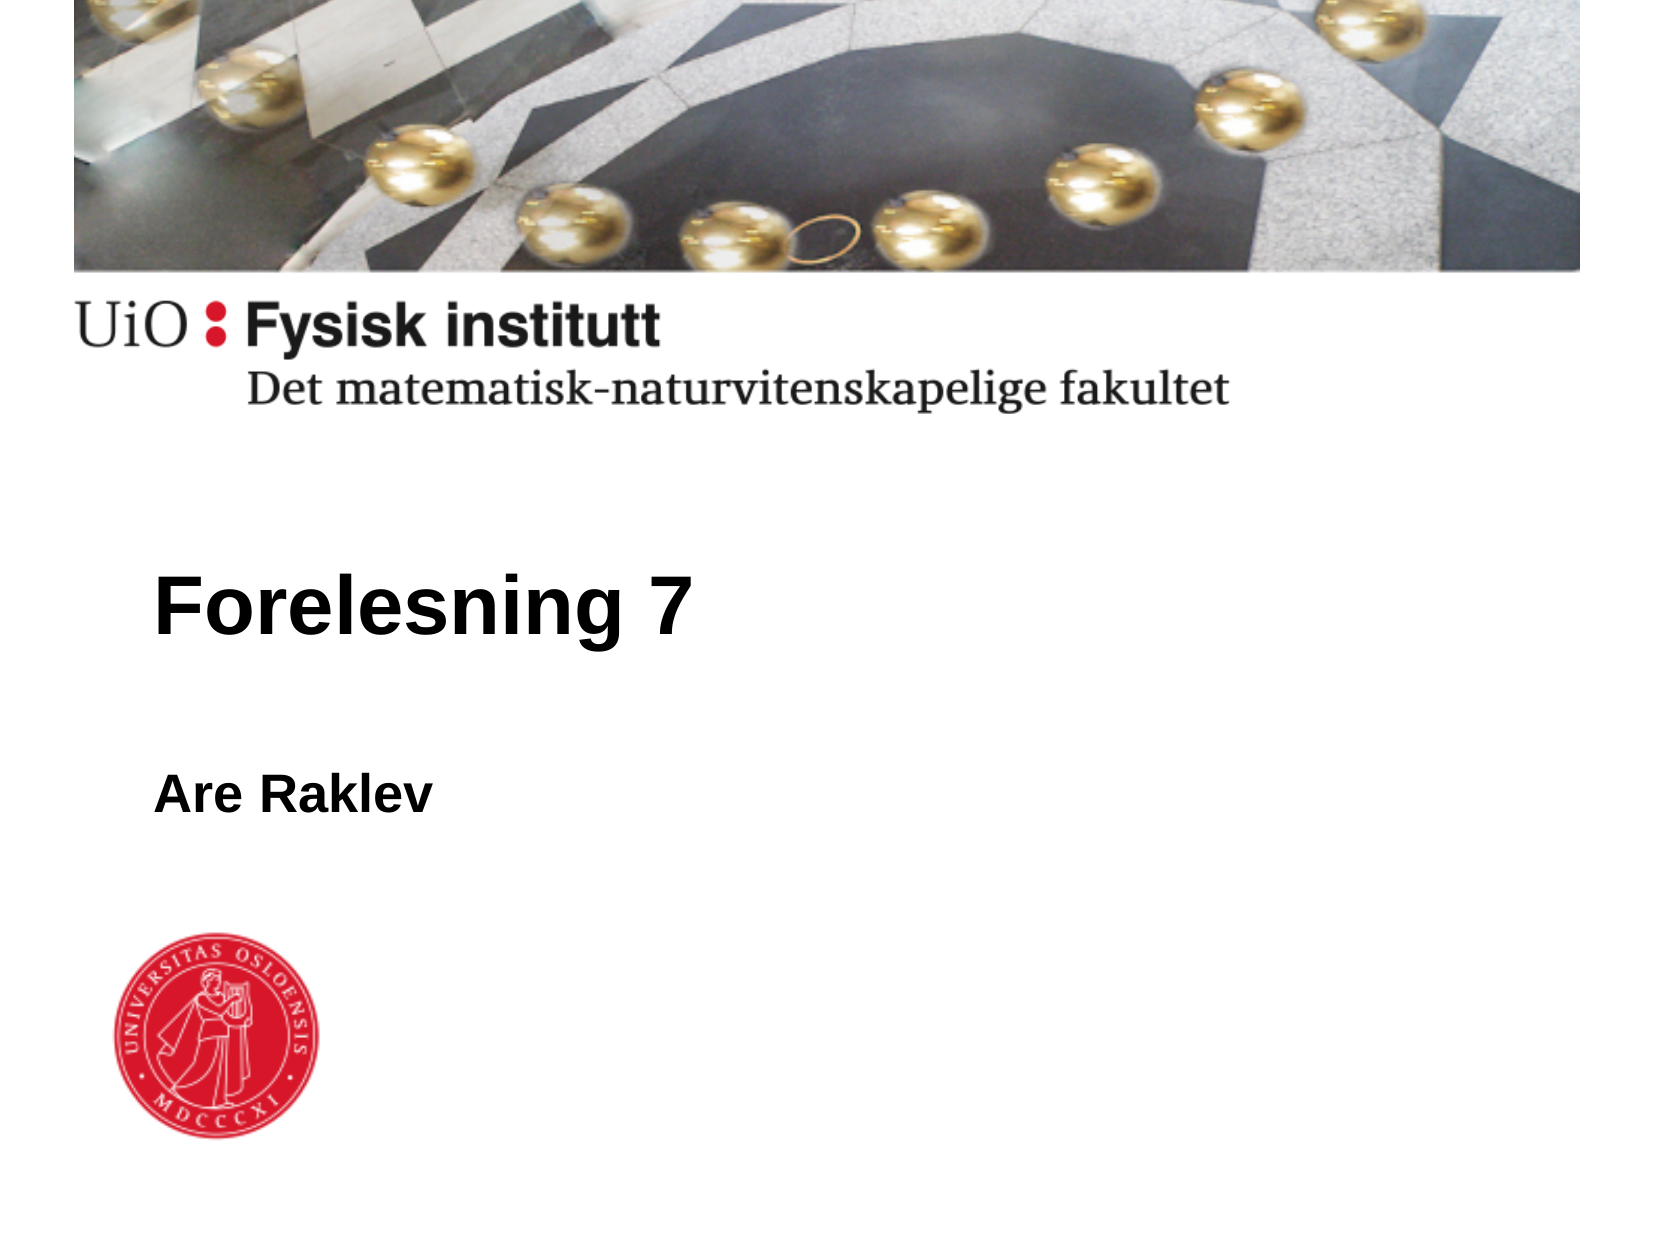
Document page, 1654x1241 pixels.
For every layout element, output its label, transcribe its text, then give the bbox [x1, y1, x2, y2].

title Are Raklev [153, 725, 1500, 862]
picture [74, 0, 1580, 280]
picture [109, 927, 326, 1147]
subtitle Forelesning 7 [153, 545, 1418, 666]
picture [72, 292, 1238, 420]
